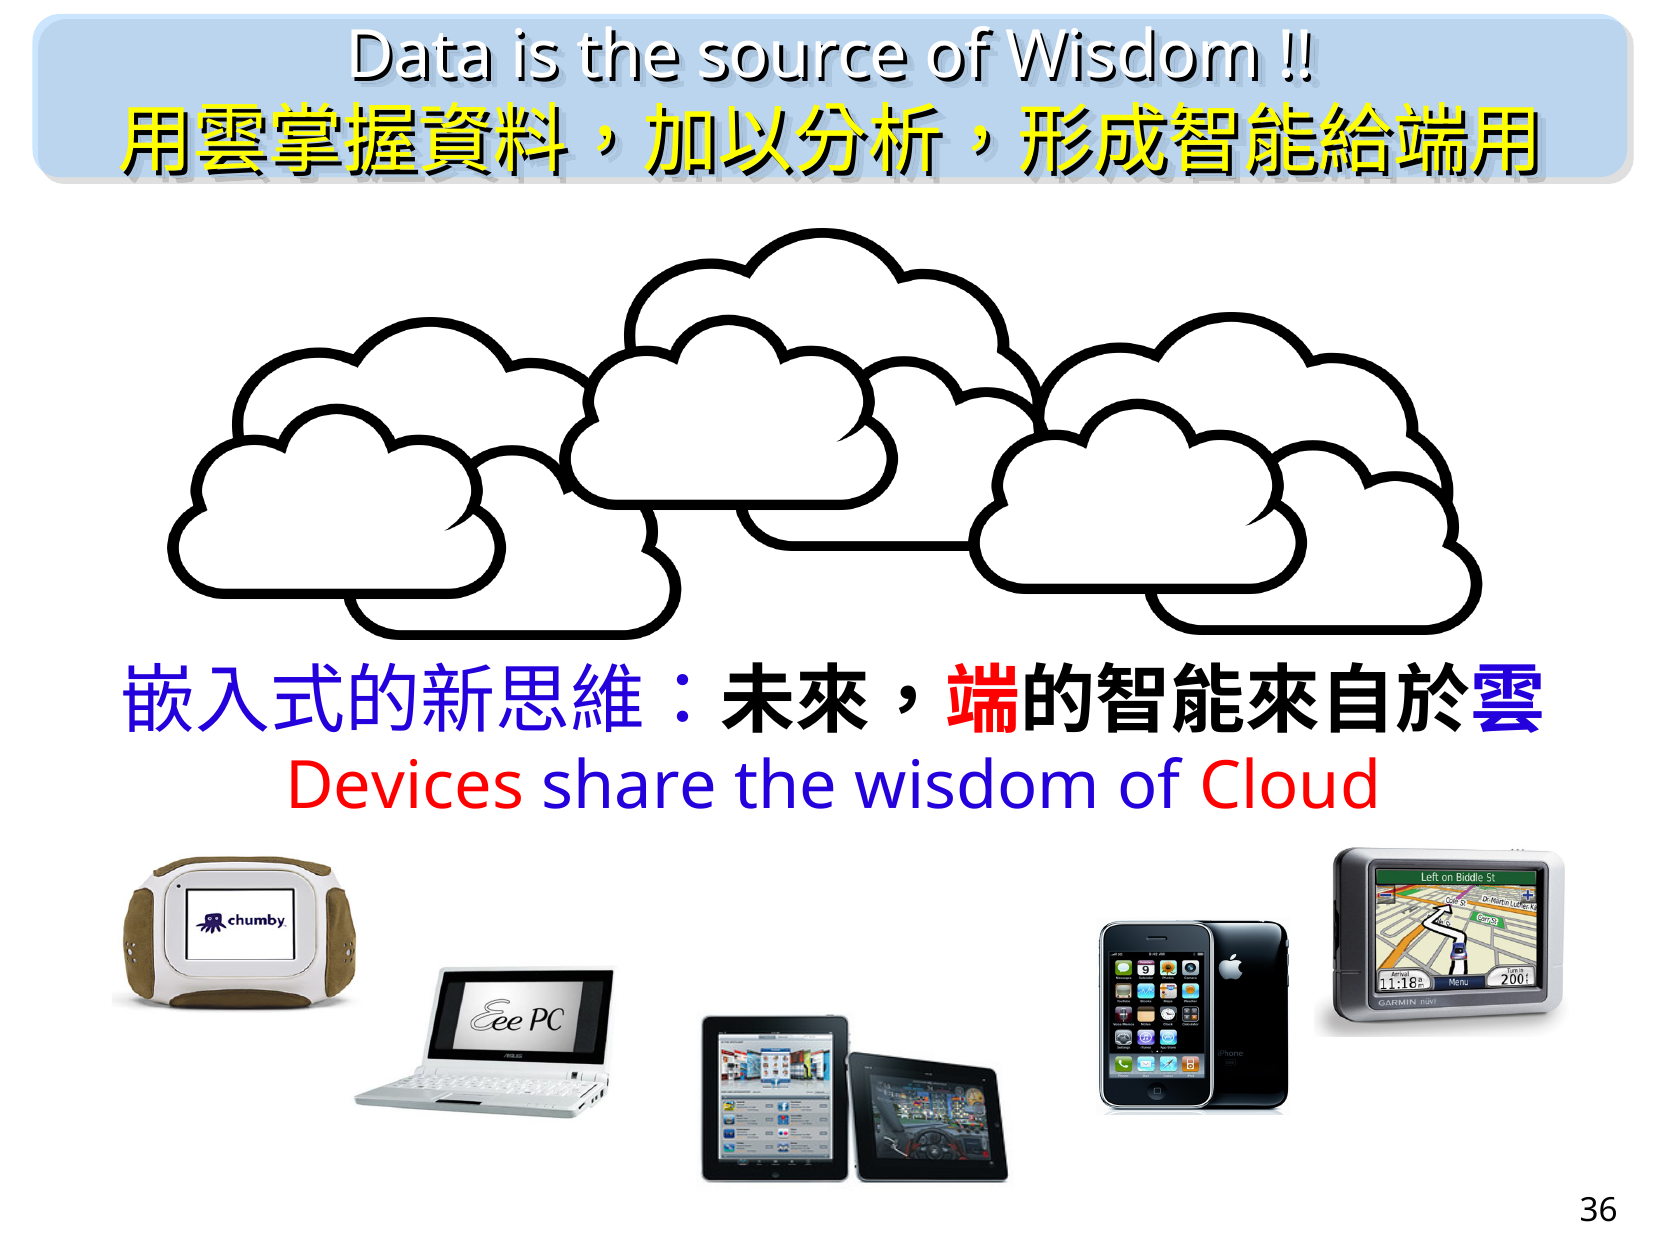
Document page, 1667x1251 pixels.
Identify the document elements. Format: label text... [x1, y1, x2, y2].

picture [1096, 917, 1290, 1115]
picture [1314, 857, 1574, 1037]
picture [685, 1001, 1025, 1201]
text_box 嵌入式的新思維：未來，端的智能來自於雲 Devices share the wisdom of Cloud [64, 644, 1602, 857]
text_box Data is the source of Wisdom !! 用雲掌握資料，加以分析，形成智能給端用 [32, 13, 1628, 178]
picture [111, 857, 626, 1135]
picture [143, 212, 1505, 644]
